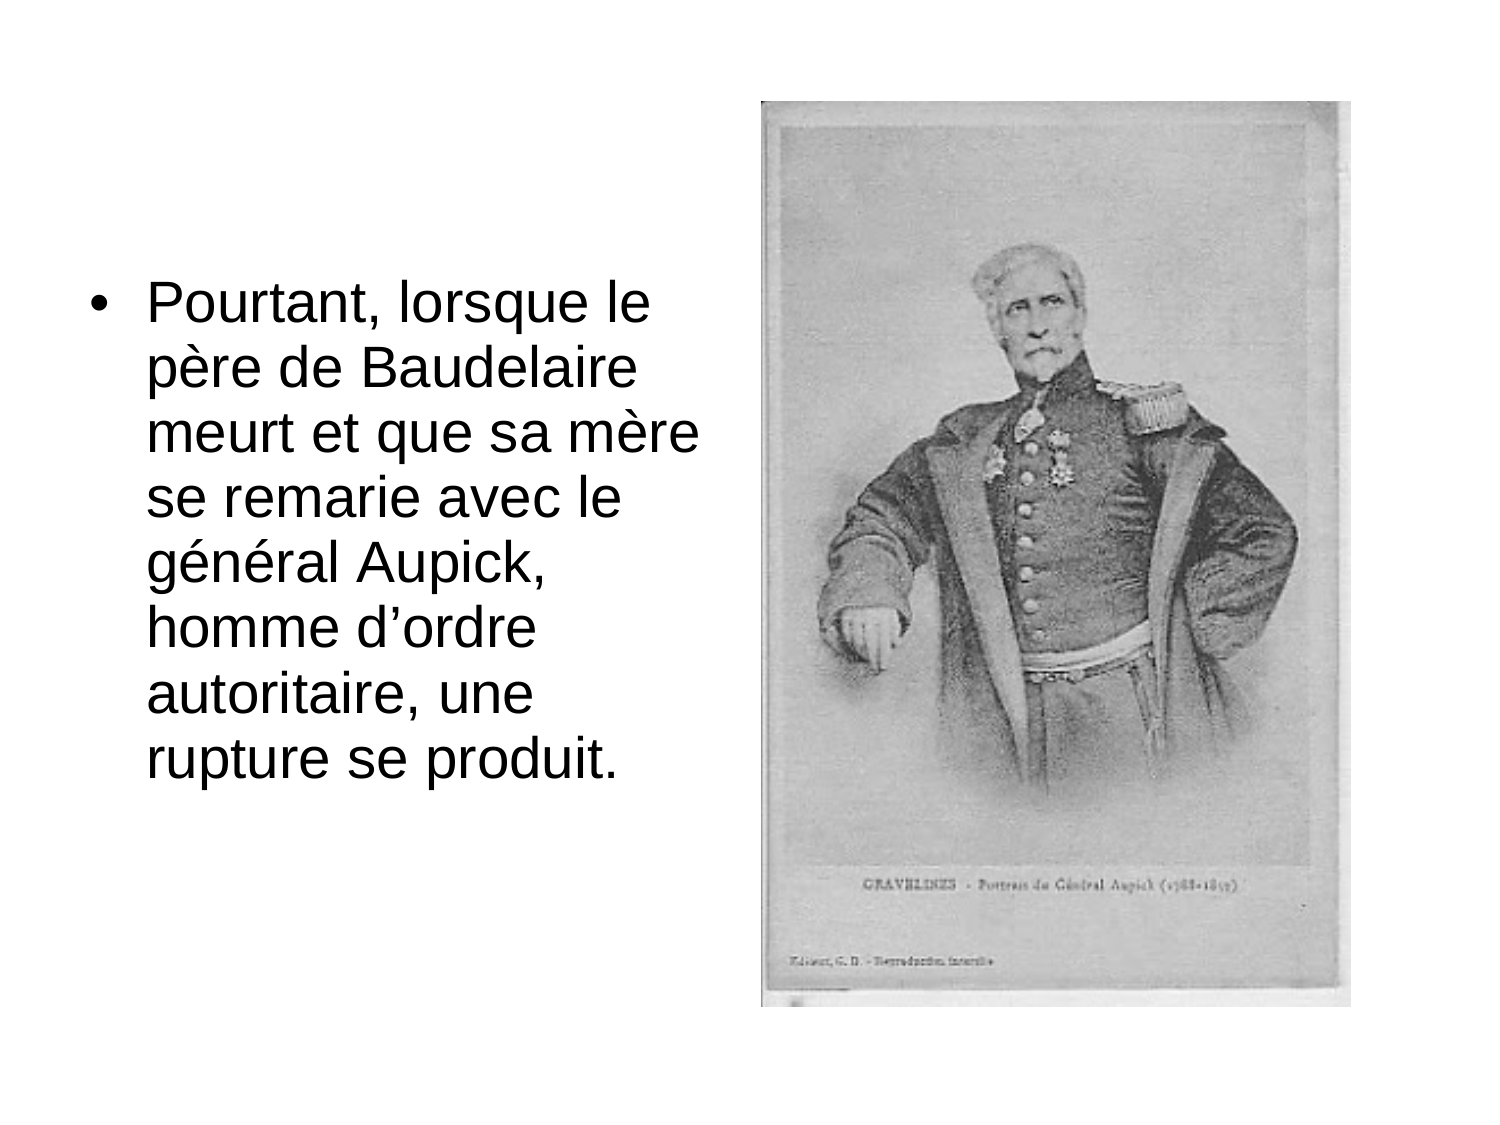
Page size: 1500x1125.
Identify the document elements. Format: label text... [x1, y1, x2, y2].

picture [761, 101, 1351, 1007]
list Pourtant, lorsque le père de Baudelaire meurt et que sa mère se remarie avec le général Aupick, homme d’ordre autoritaire, une rupture se produit. [75, 262, 738, 1006]
